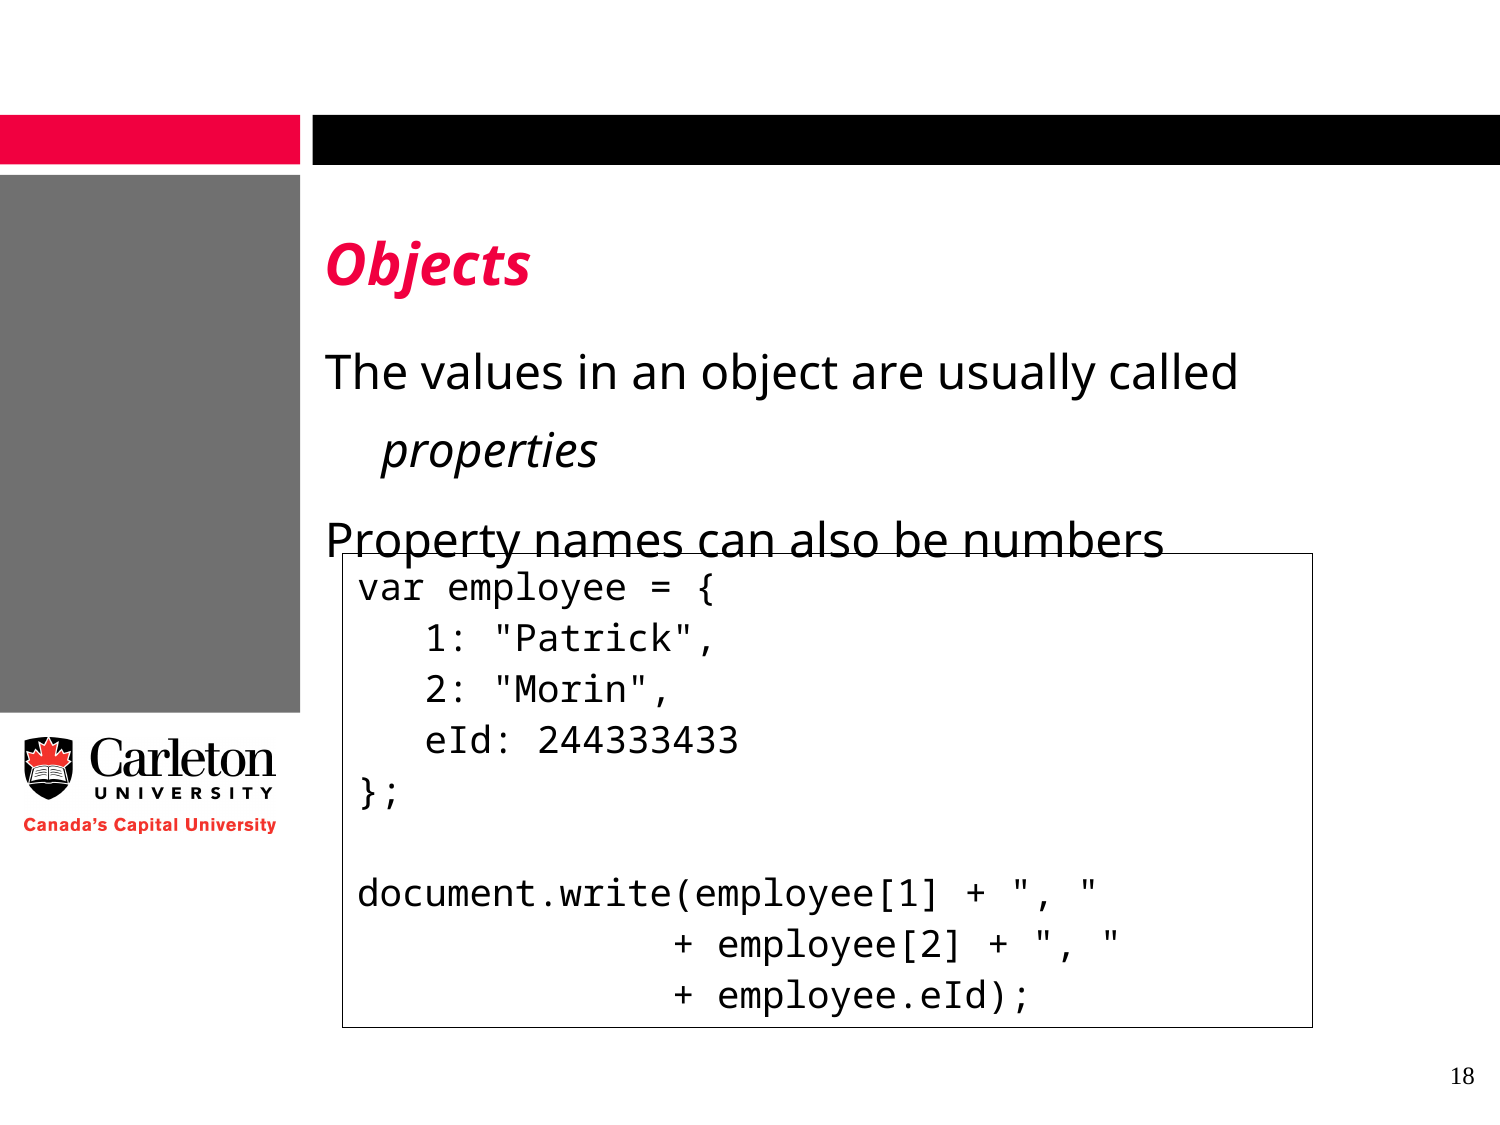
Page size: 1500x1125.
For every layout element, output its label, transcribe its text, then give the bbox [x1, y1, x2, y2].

picture [24, 737, 276, 834]
title Objects [324, 194, 1450, 324]
list The values in an object are usually called properties Property names can also be numbers [324, 324, 1450, 1036]
text_box var employee = { 1: "Patrick", 2: "Morin", eId: 244333433 }; document.write(employee[1] + ", " + employee[2] + ", " + employee.eId); [342, 553, 1313, 976]
